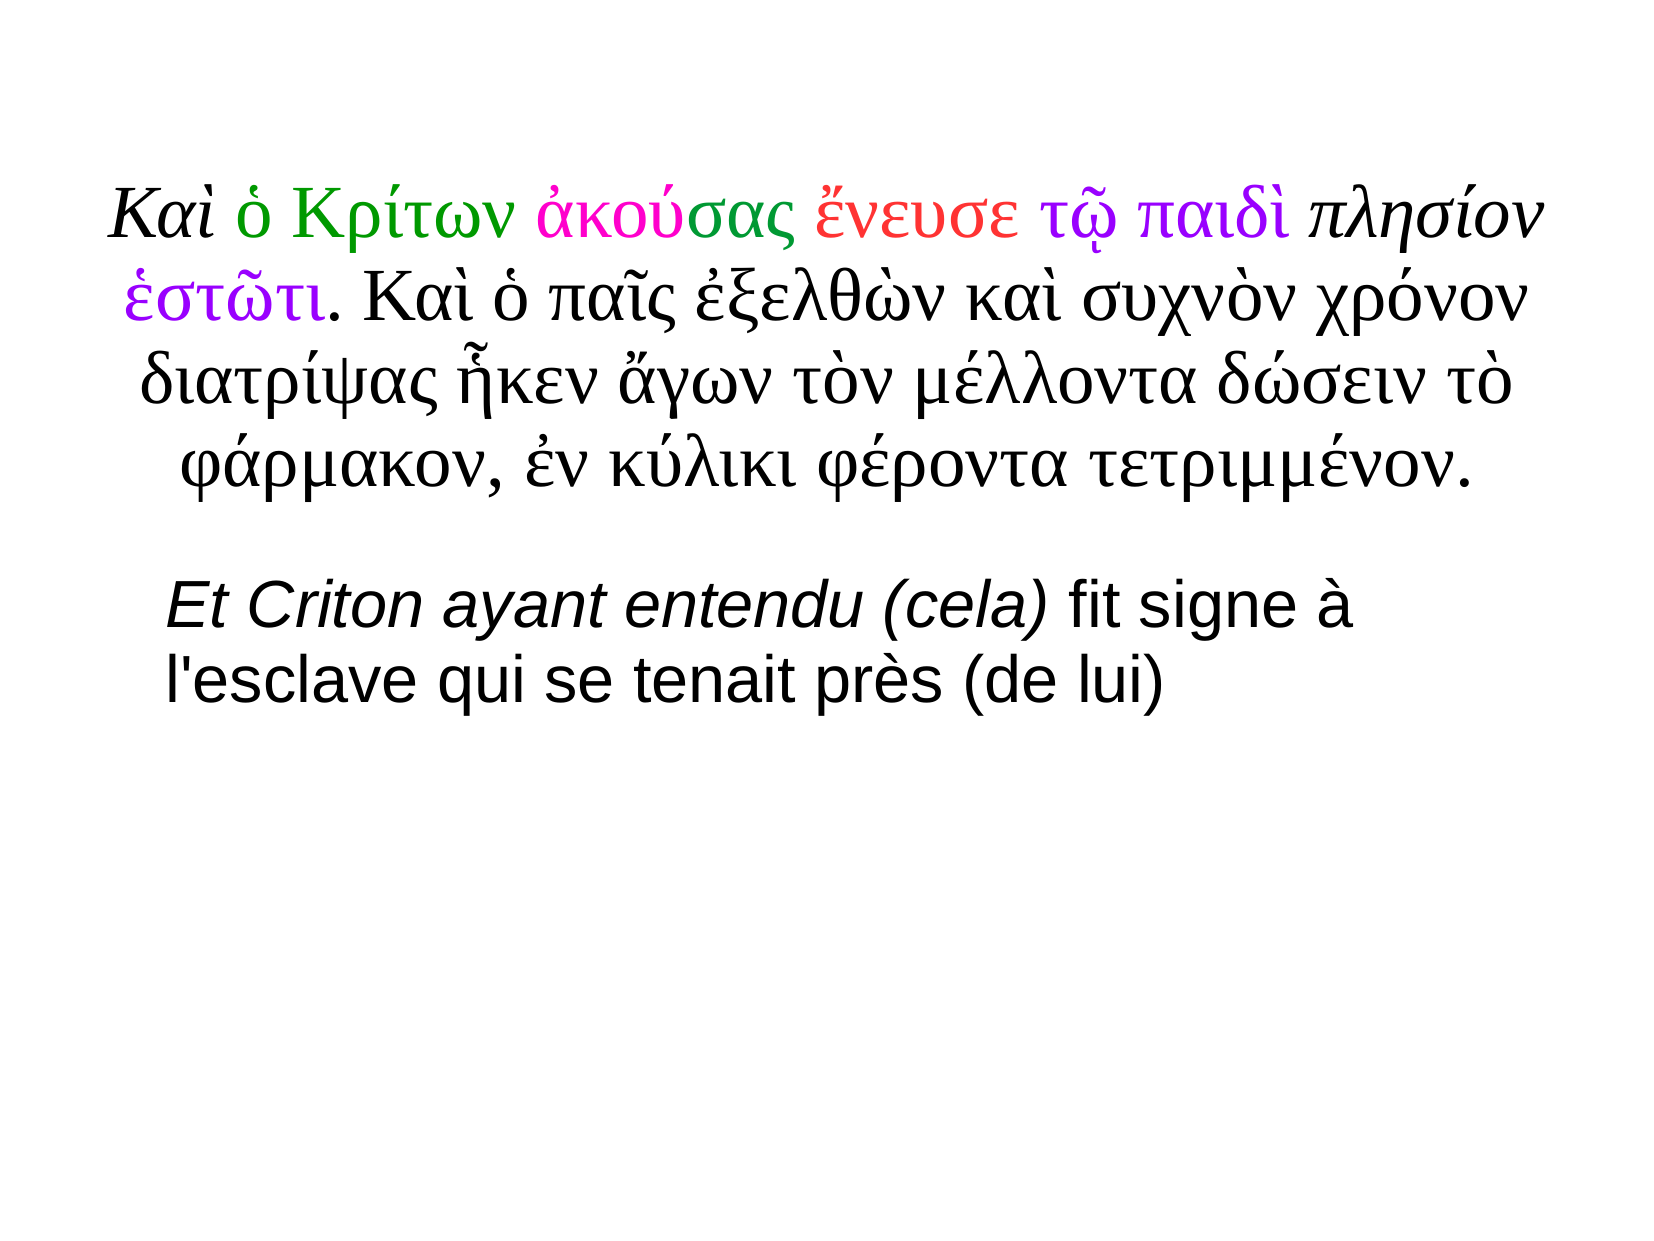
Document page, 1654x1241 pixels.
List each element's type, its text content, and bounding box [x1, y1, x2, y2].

title Καὶ ὁ Κρίτων ἀκούσας ἔνευσε τῷ παιδὶ πλησίον ἑστῶτι. Καὶ ὁ παῖς ἐξελθὼν καὶ συχνὸν χρόνον διατρίψας ἧκεν ἄγων τὸν μέλλοντα δώσειν τὸ φάρμακον, ἐν κύλικι φέροντα τετριμμένον. [82, 129, 1571, 544]
list Et Criton ayant entendu (cela) fit signe à l'esclave qui se tenait près (de lui) [94, 566, 1583, 1146]
